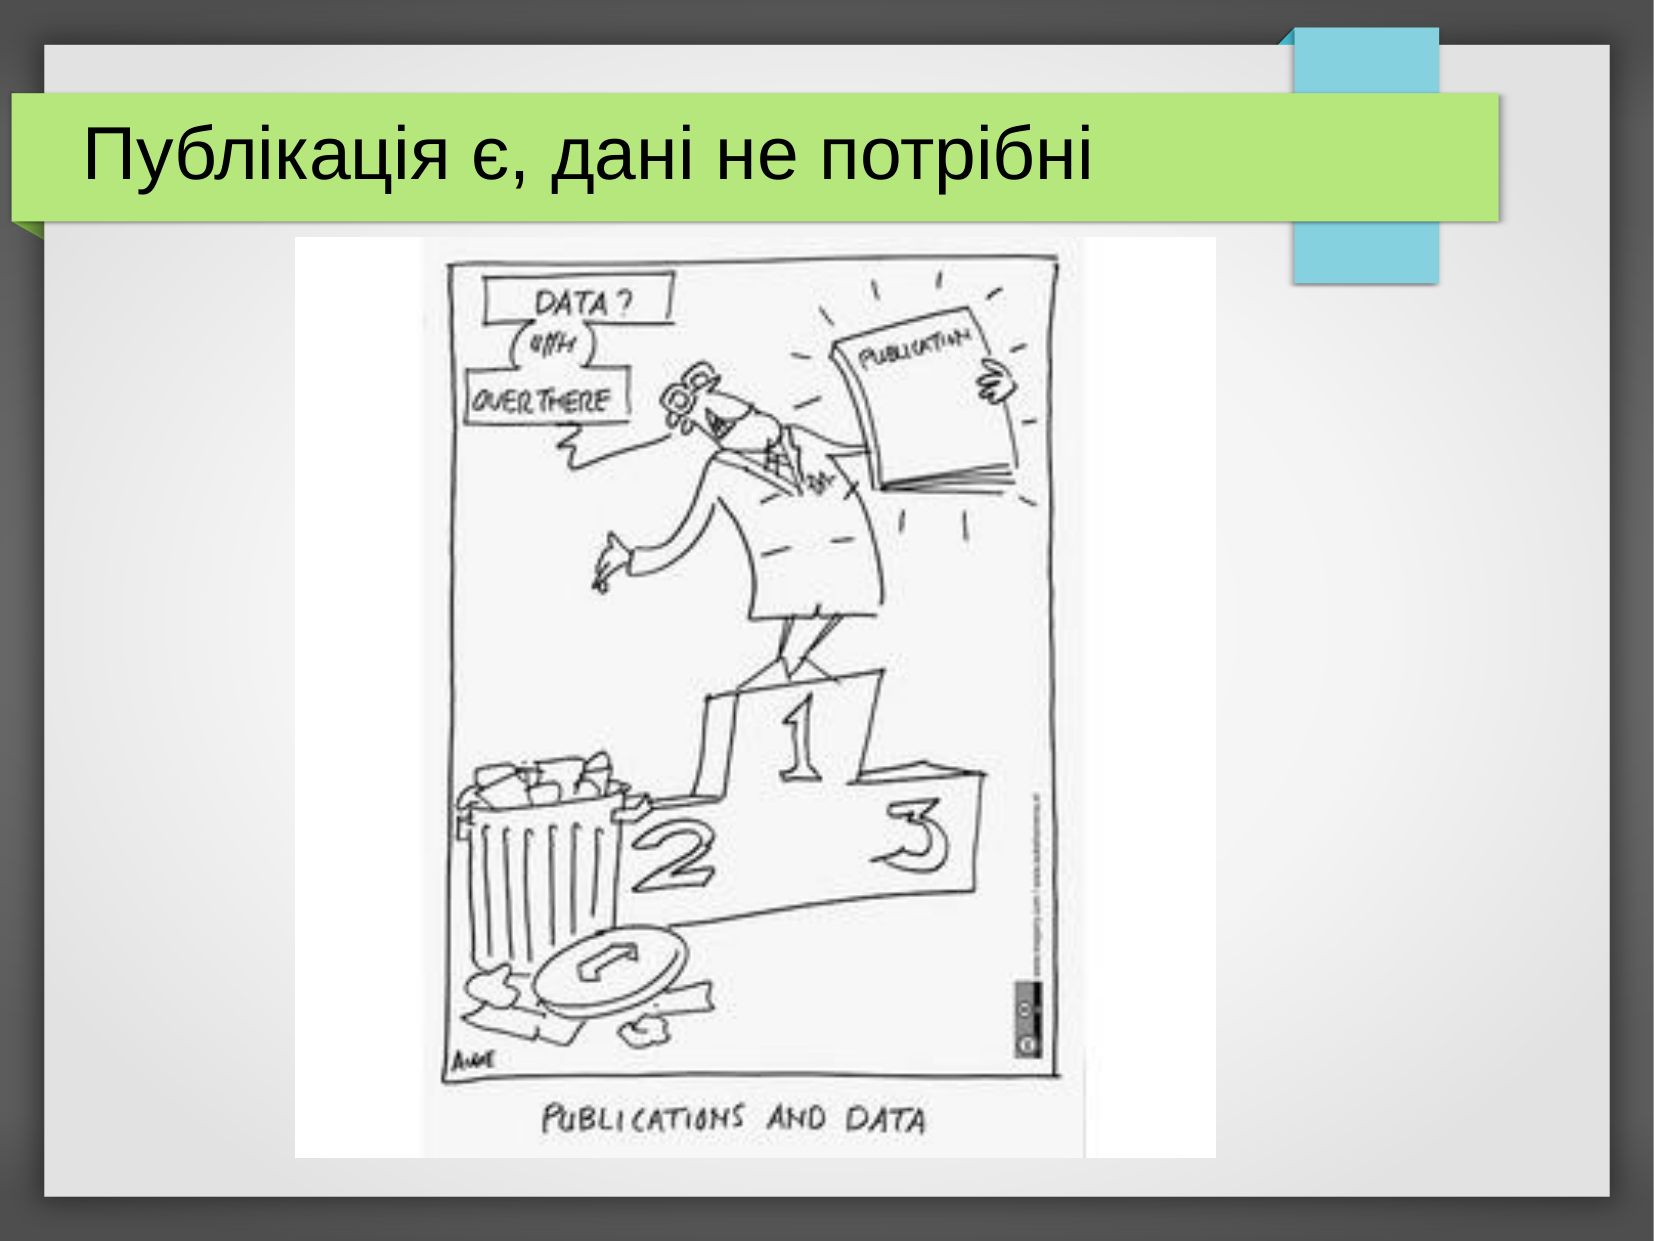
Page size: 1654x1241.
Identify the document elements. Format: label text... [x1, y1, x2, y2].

title Публікація є, дані не потрібні [82, 94, 1264, 213]
picture [0, 0, 1654, 1241]
